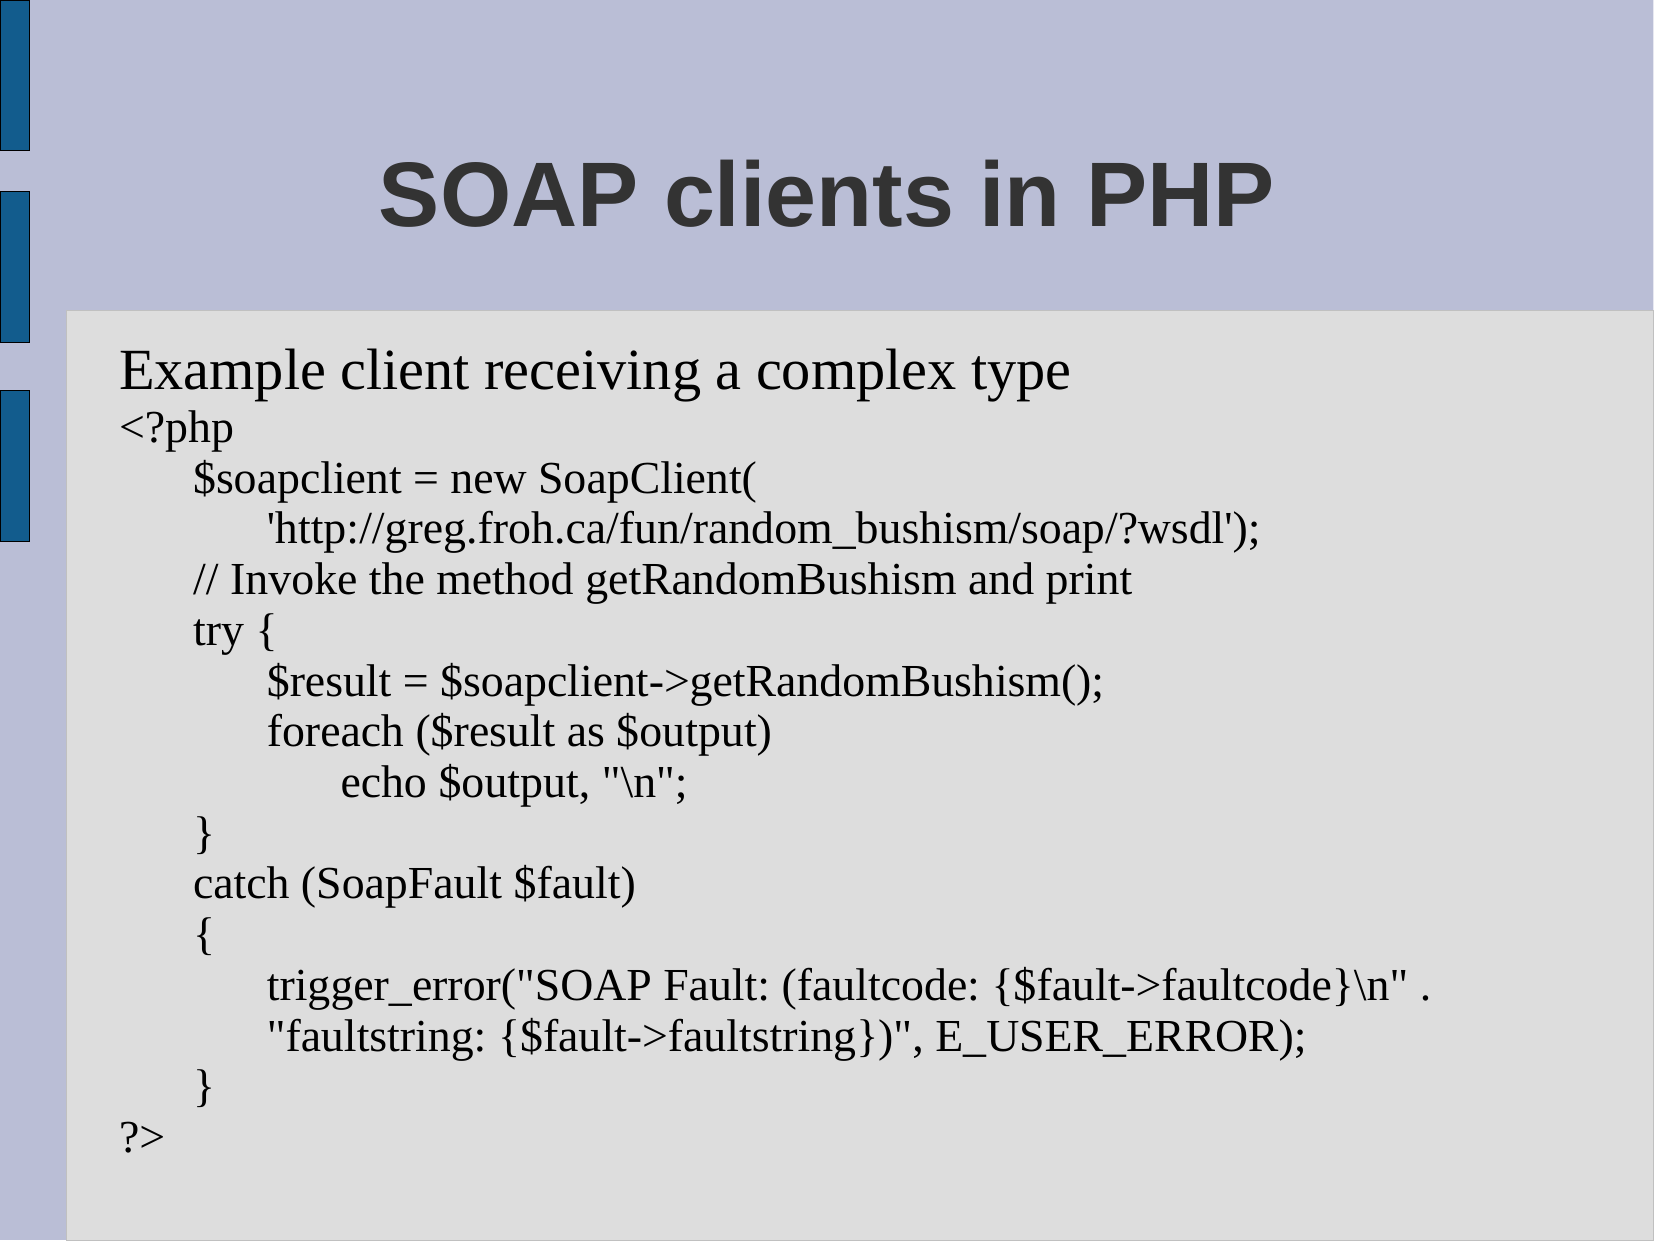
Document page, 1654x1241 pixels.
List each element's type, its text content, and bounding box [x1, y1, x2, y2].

title SOAP clients in PHP [121, 91, 1534, 299]
text_box Example client receiving a complex type <?php $soapclient = new SoapClient( 'http://greg.froh.ca/fun/random_bushism/soap/?wsdl'); // Invoke the method getRandomBushism and print try { $result = $soapclient->getRandomBushism(); foreach ($result as $output) echo $output, "\n"; } catch (SoapFault $fault) { trigger_error("SOAP Fault: (faultcode: {$fault->faultcode}\n" . "faultstring: {$fault->faultstring})", E_USER_ERROR); } ?> [119, 337, 1608, 1227]
